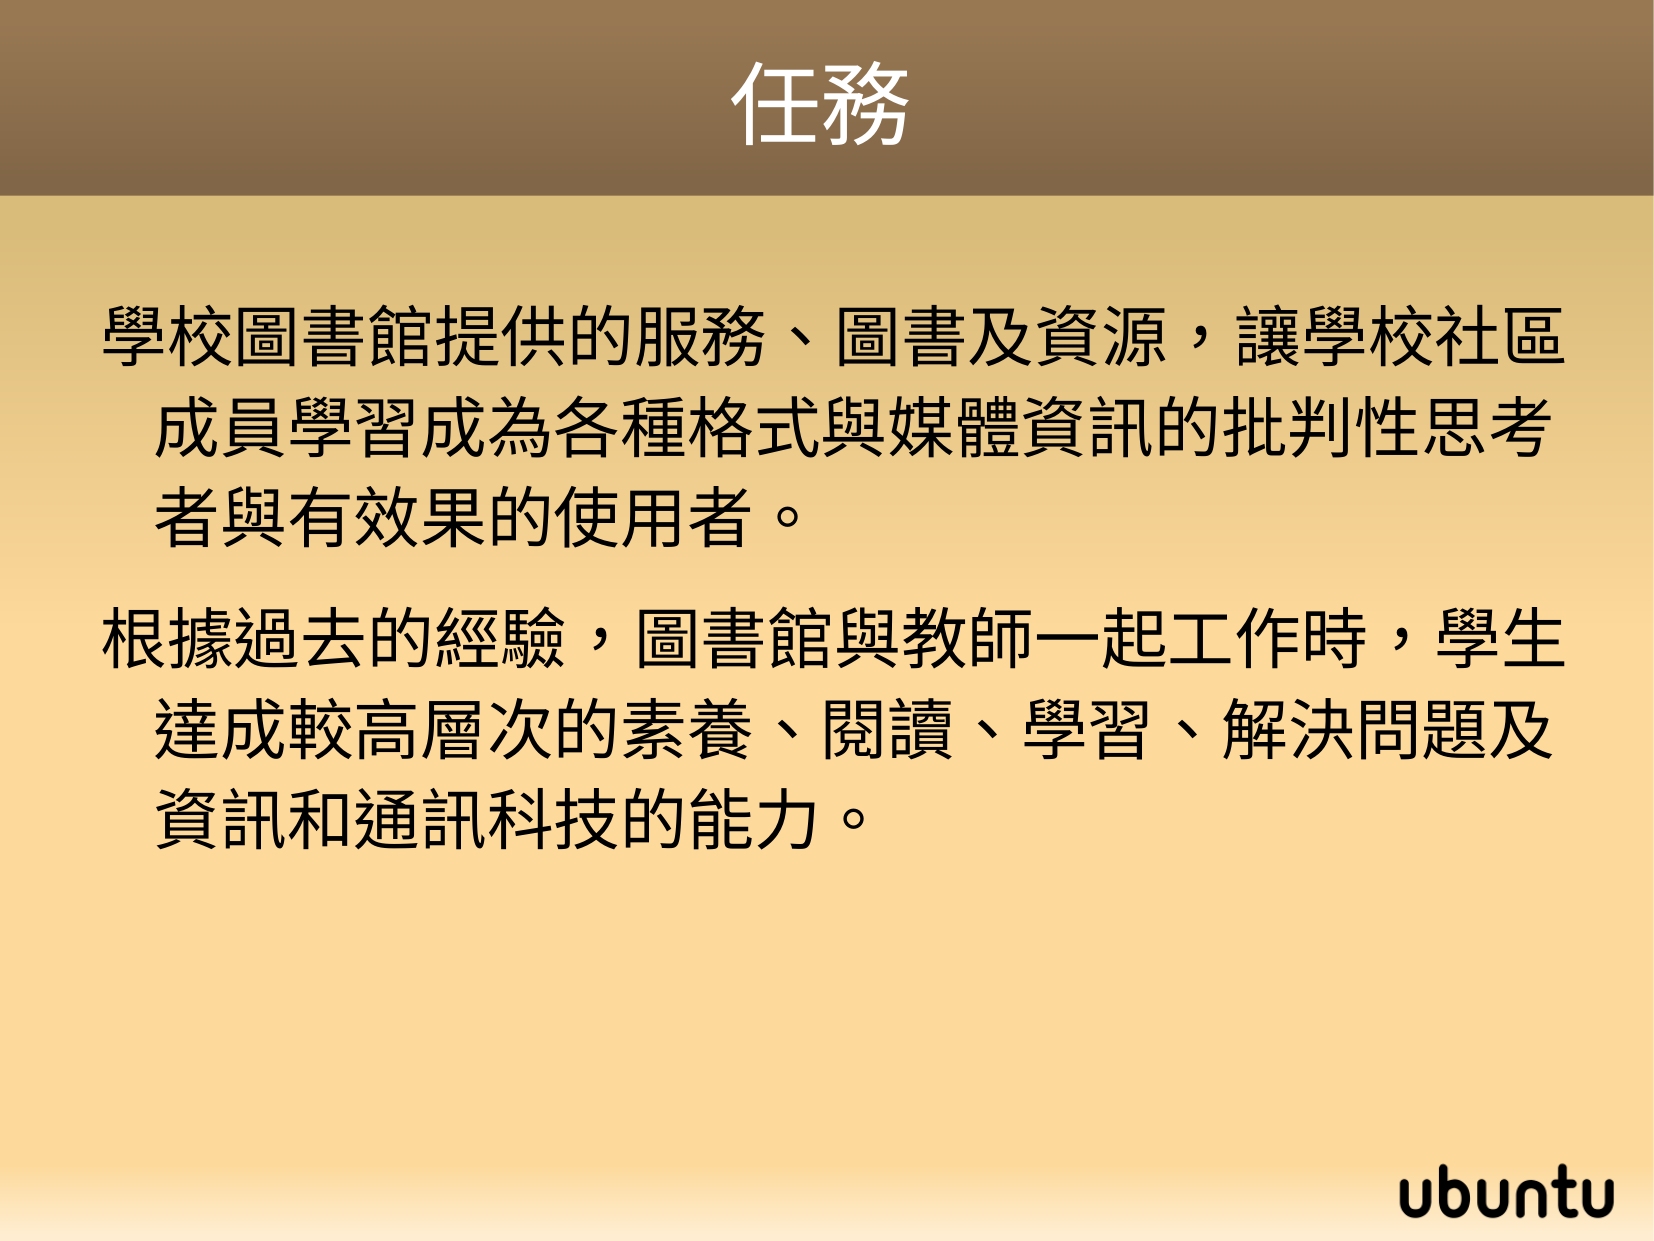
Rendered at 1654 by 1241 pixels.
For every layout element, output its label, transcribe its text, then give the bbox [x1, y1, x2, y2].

list 學校圖書館提供的服務、圖書及資源，讓學校社區成員學習成為各種格式與媒體資訊的批判性思考者與有效果的使用者。 根據過去的經驗，圖書館與教師一起工作時，學生達成較高層次的素養、閱讀、學習、解決問題及資訊和通訊科技的能力。 [82, 290, 1571, 1094]
title 任務 [76, 7, 1565, 200]
picture [0, 0, 1654, 1241]
